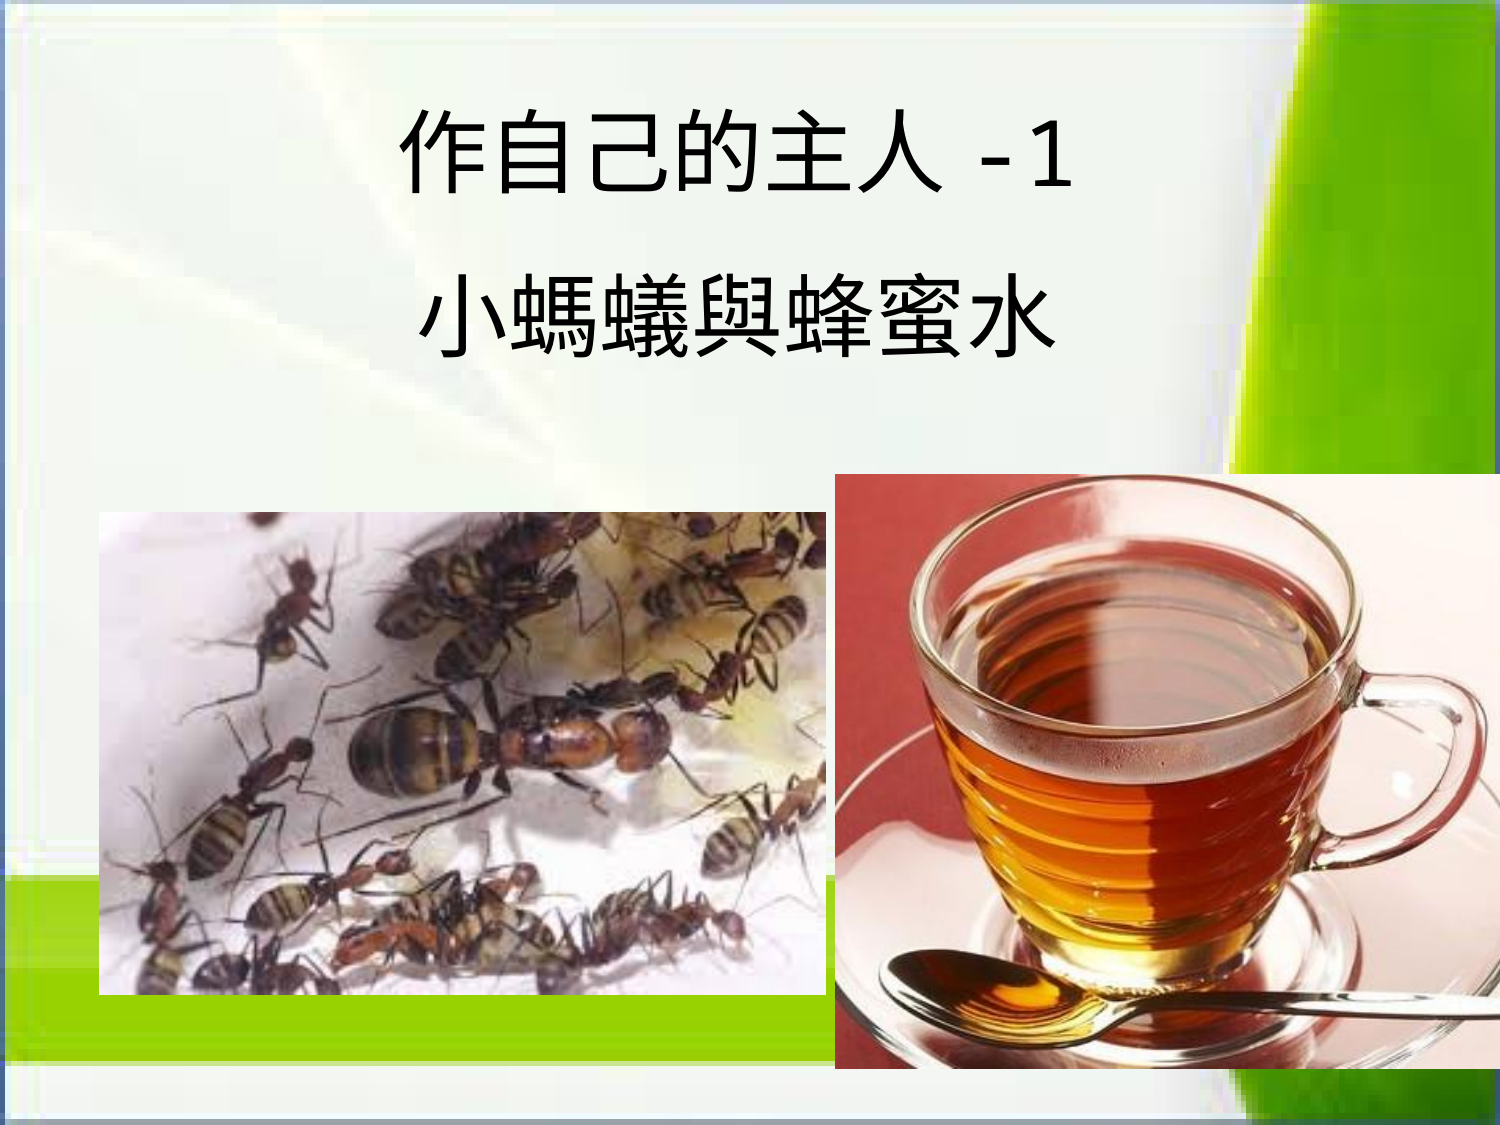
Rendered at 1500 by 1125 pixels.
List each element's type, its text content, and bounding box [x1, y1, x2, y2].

text_box 作自己的主人-1 小螞蟻與蜂蜜水 [125, 87, 1351, 543]
picture [99, 512, 826, 996]
picture [835, 474, 1500, 1069]
